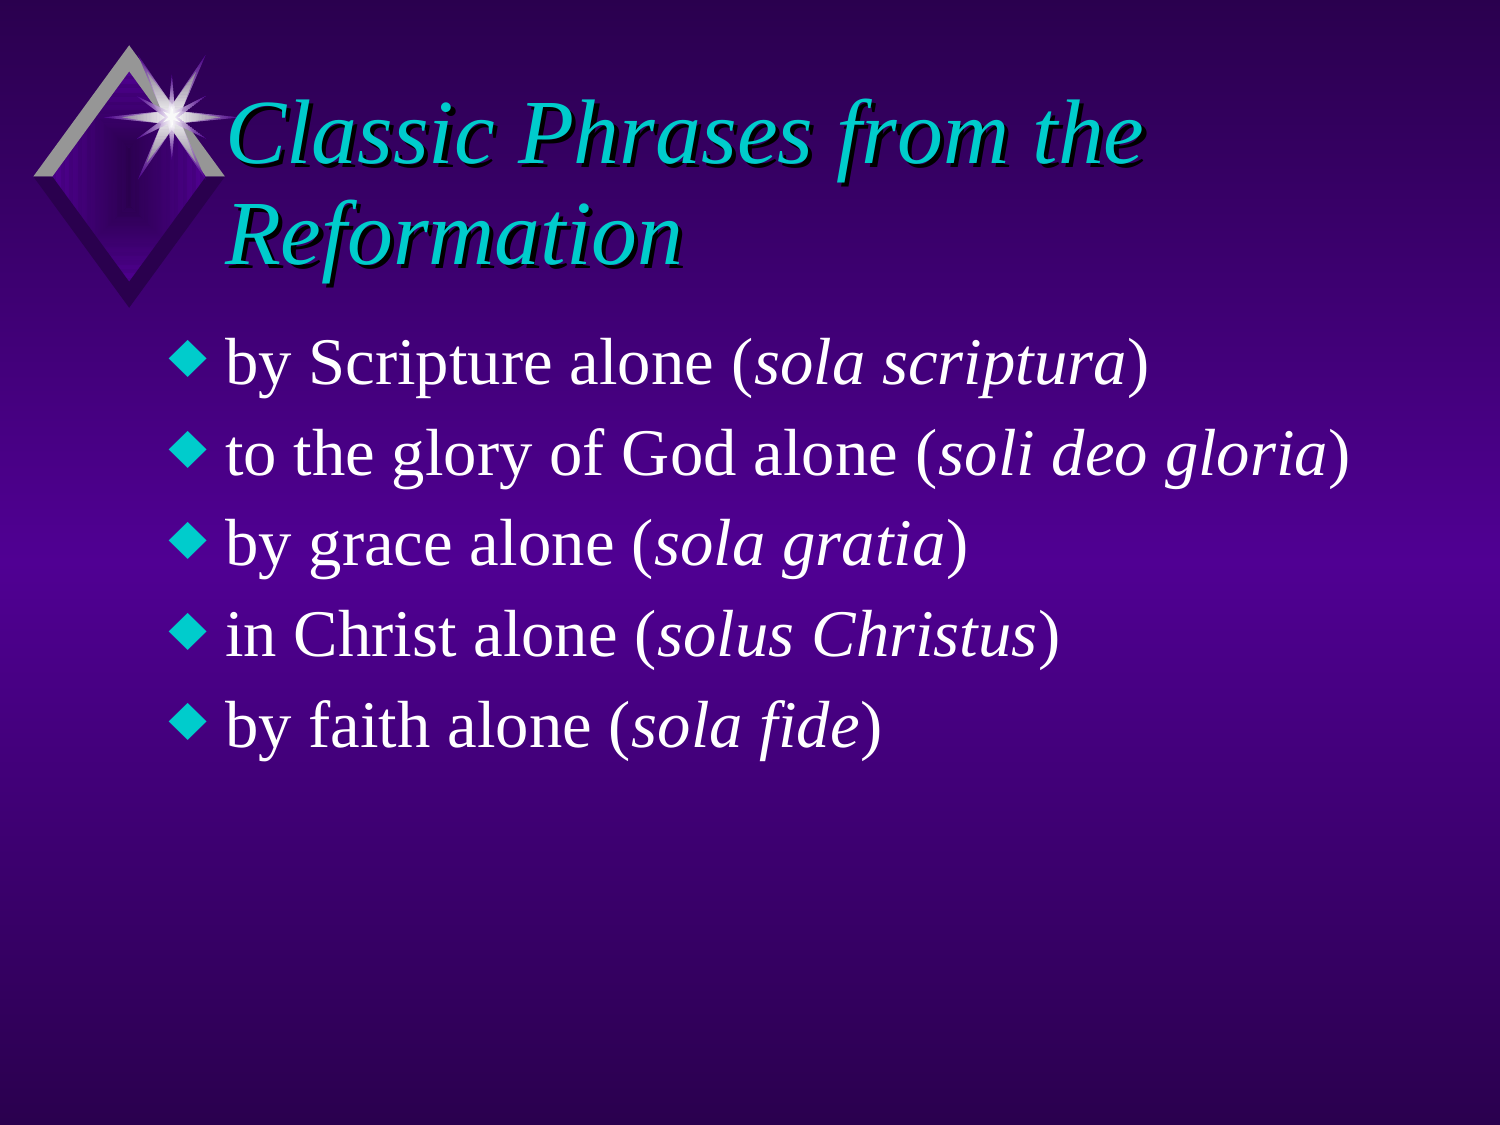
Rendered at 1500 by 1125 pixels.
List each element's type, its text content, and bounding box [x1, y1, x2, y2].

list by Scripture alone (sola scriptura) to the glory of God alone (soli deo gloria) by grace alone (sola gratia) in Christ alone (solus Christus) by faith alone (sola fide) [112, 324, 1388, 1001]
title Classic Phrases from the Reformation [224, 65, 1388, 301]
